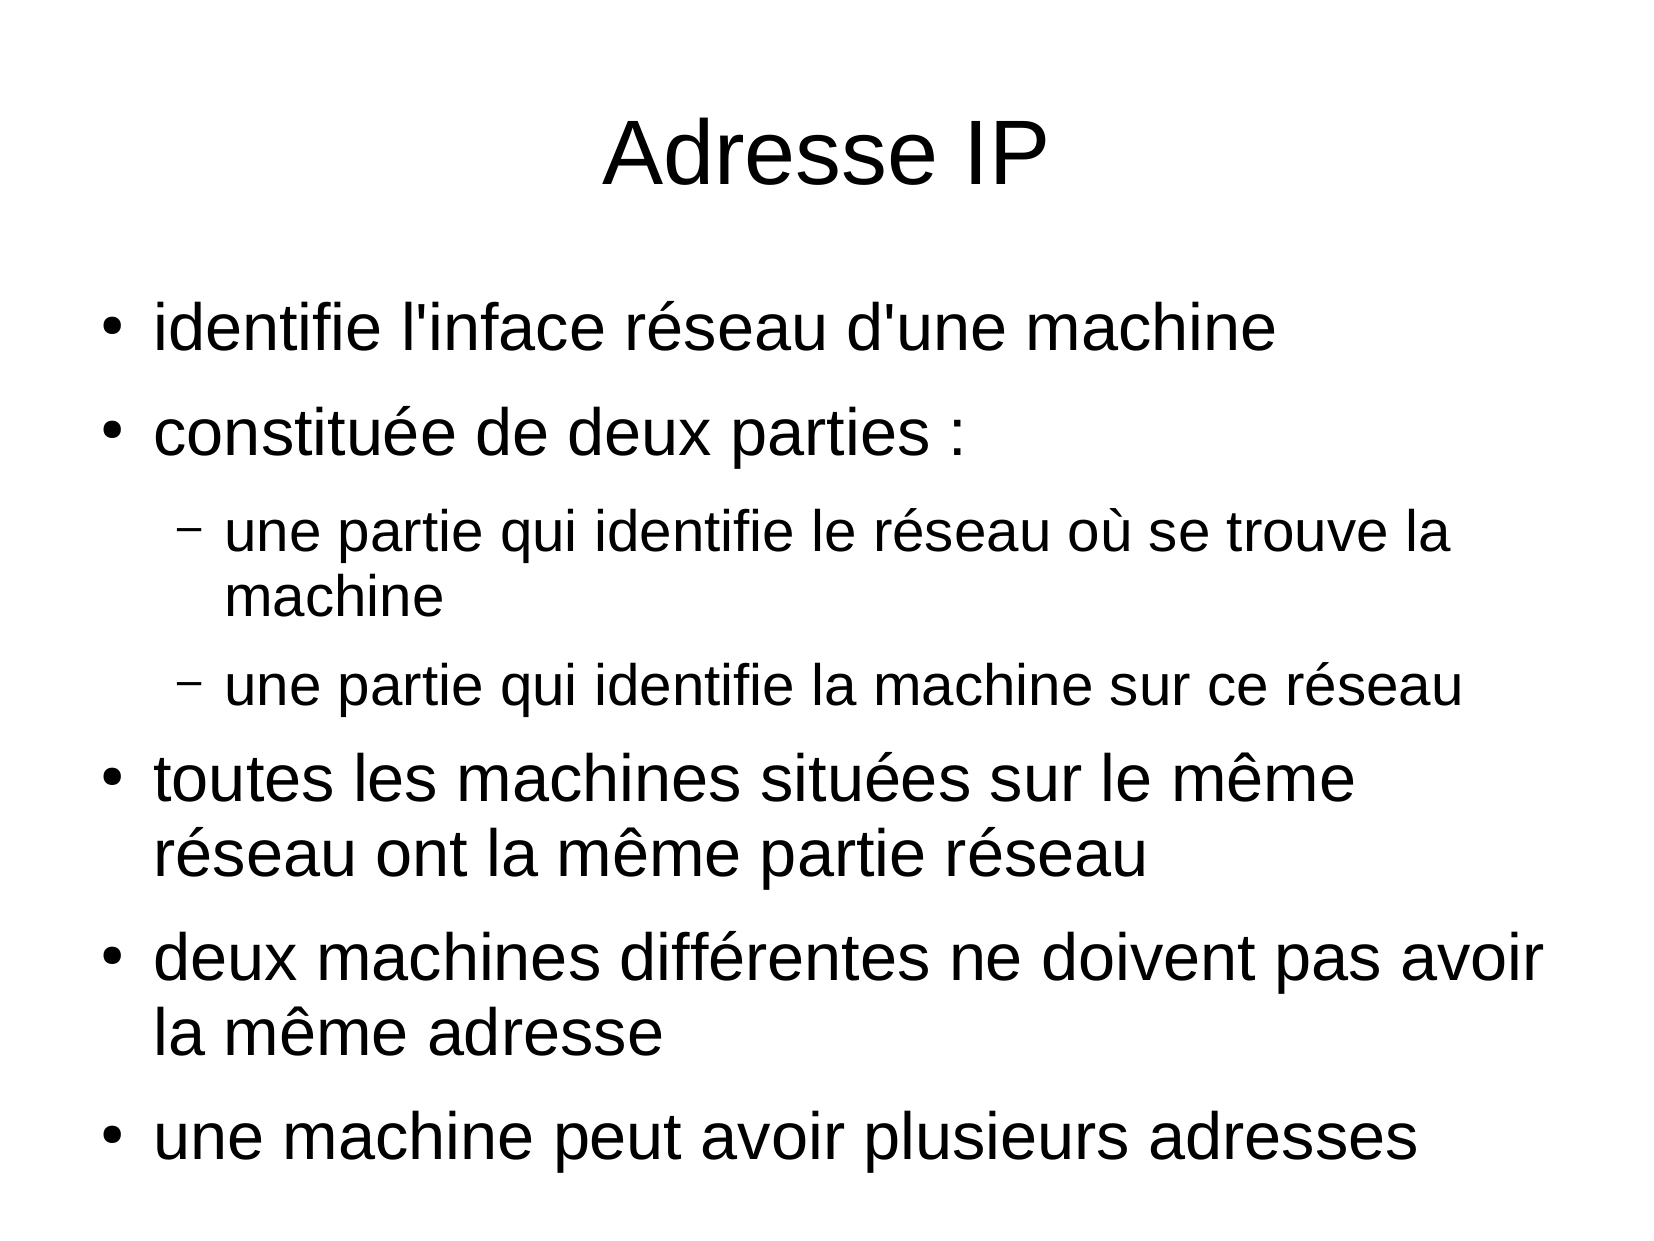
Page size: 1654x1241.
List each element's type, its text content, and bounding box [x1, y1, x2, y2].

list identifie l'inface réseau d'une machine constituée de deux parties : une partie qui identifie le réseau où se trouve la machine une partie qui identifie la machine sur ce réseau toutes les machines situées sur le même réseau ont la même partie réseau deux machines différentes ne doivent pas avoir la même adresse une machine peut avoir plusieurs adresses [82, 290, 1571, 1175]
title Adresse IP [82, 49, 1571, 257]
